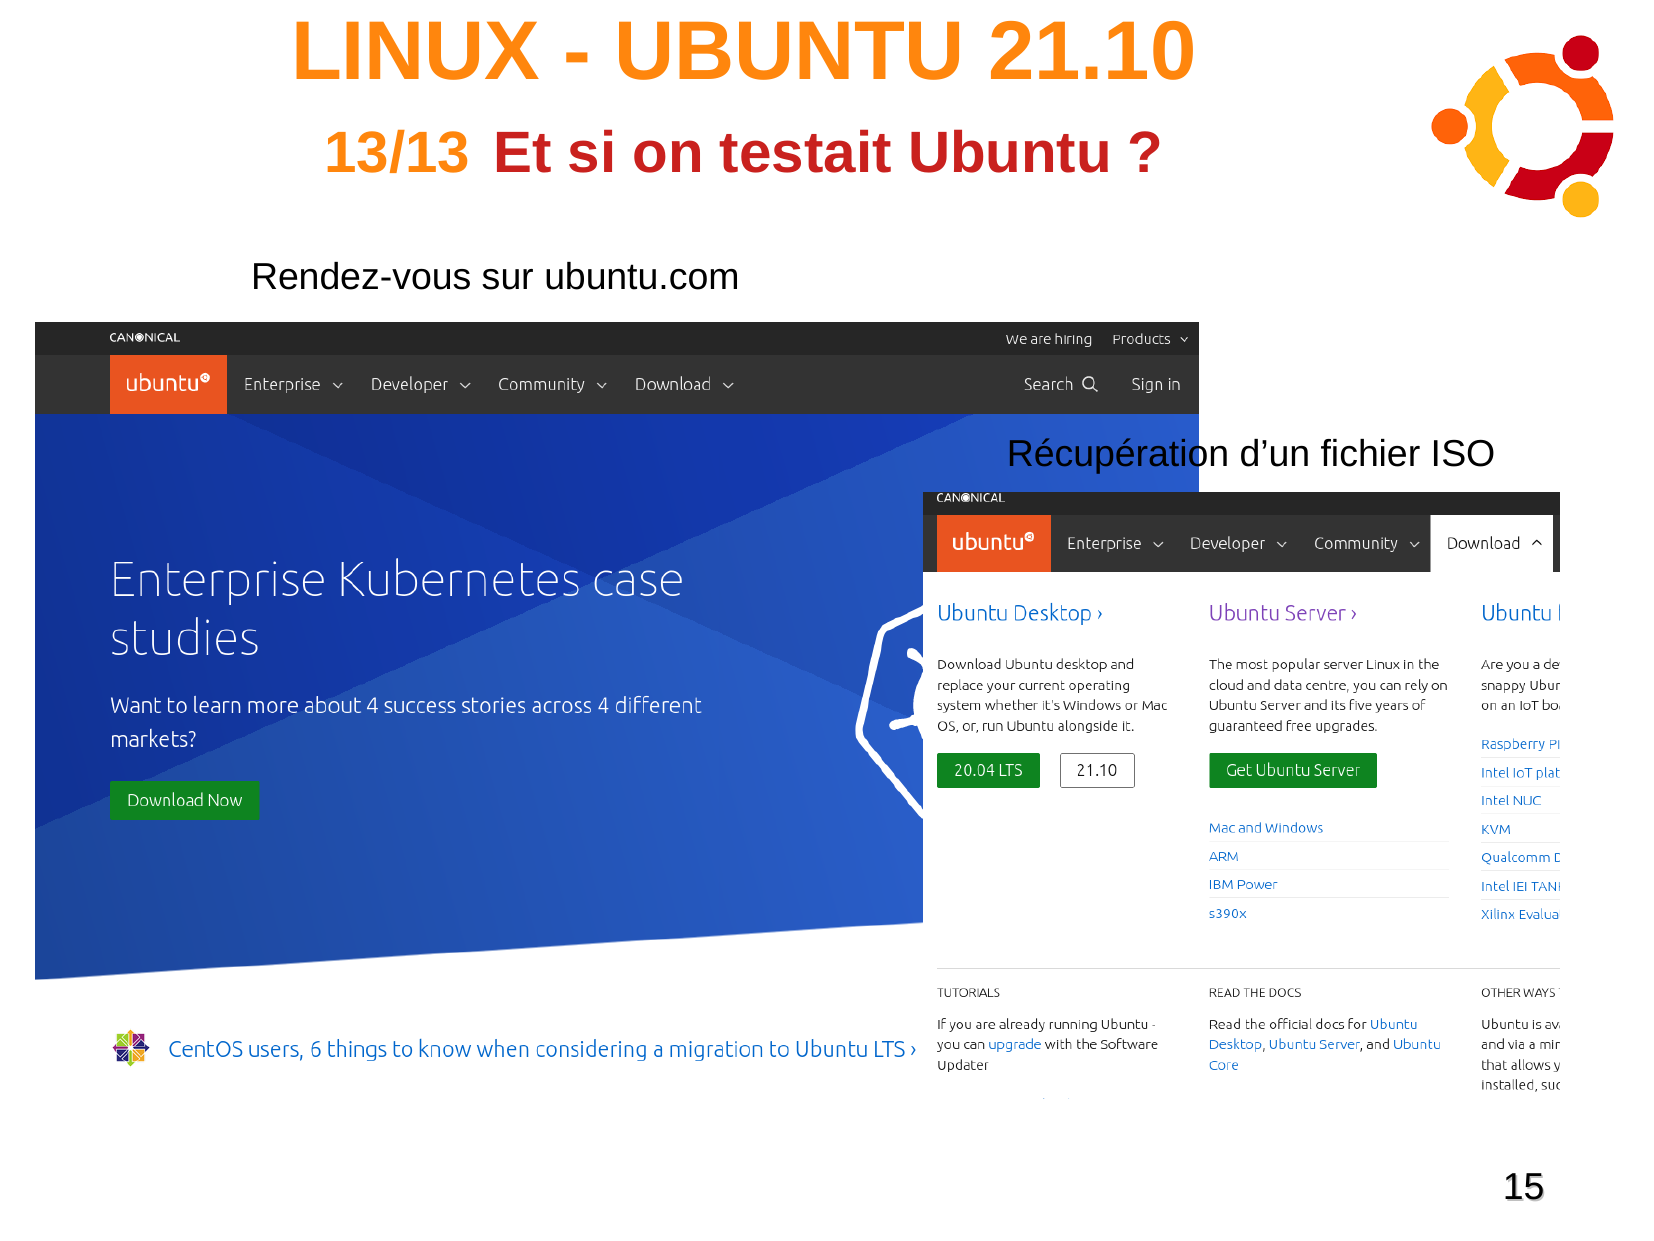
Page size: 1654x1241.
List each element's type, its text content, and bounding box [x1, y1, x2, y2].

picture [1423, 27, 1621, 225]
title LINUX - UBUNTU 21.10 13/13 Et si on testait Ubuntu ? [0, 0, 1489, 201]
text_box Rendez-vous sur ubuntu.com [236, 248, 755, 305]
text_box <numéro> [1417, 1158, 1630, 1229]
text_box Récupération d’un fichier ISO [992, 425, 1511, 483]
picture [35, 322, 1560, 1099]
